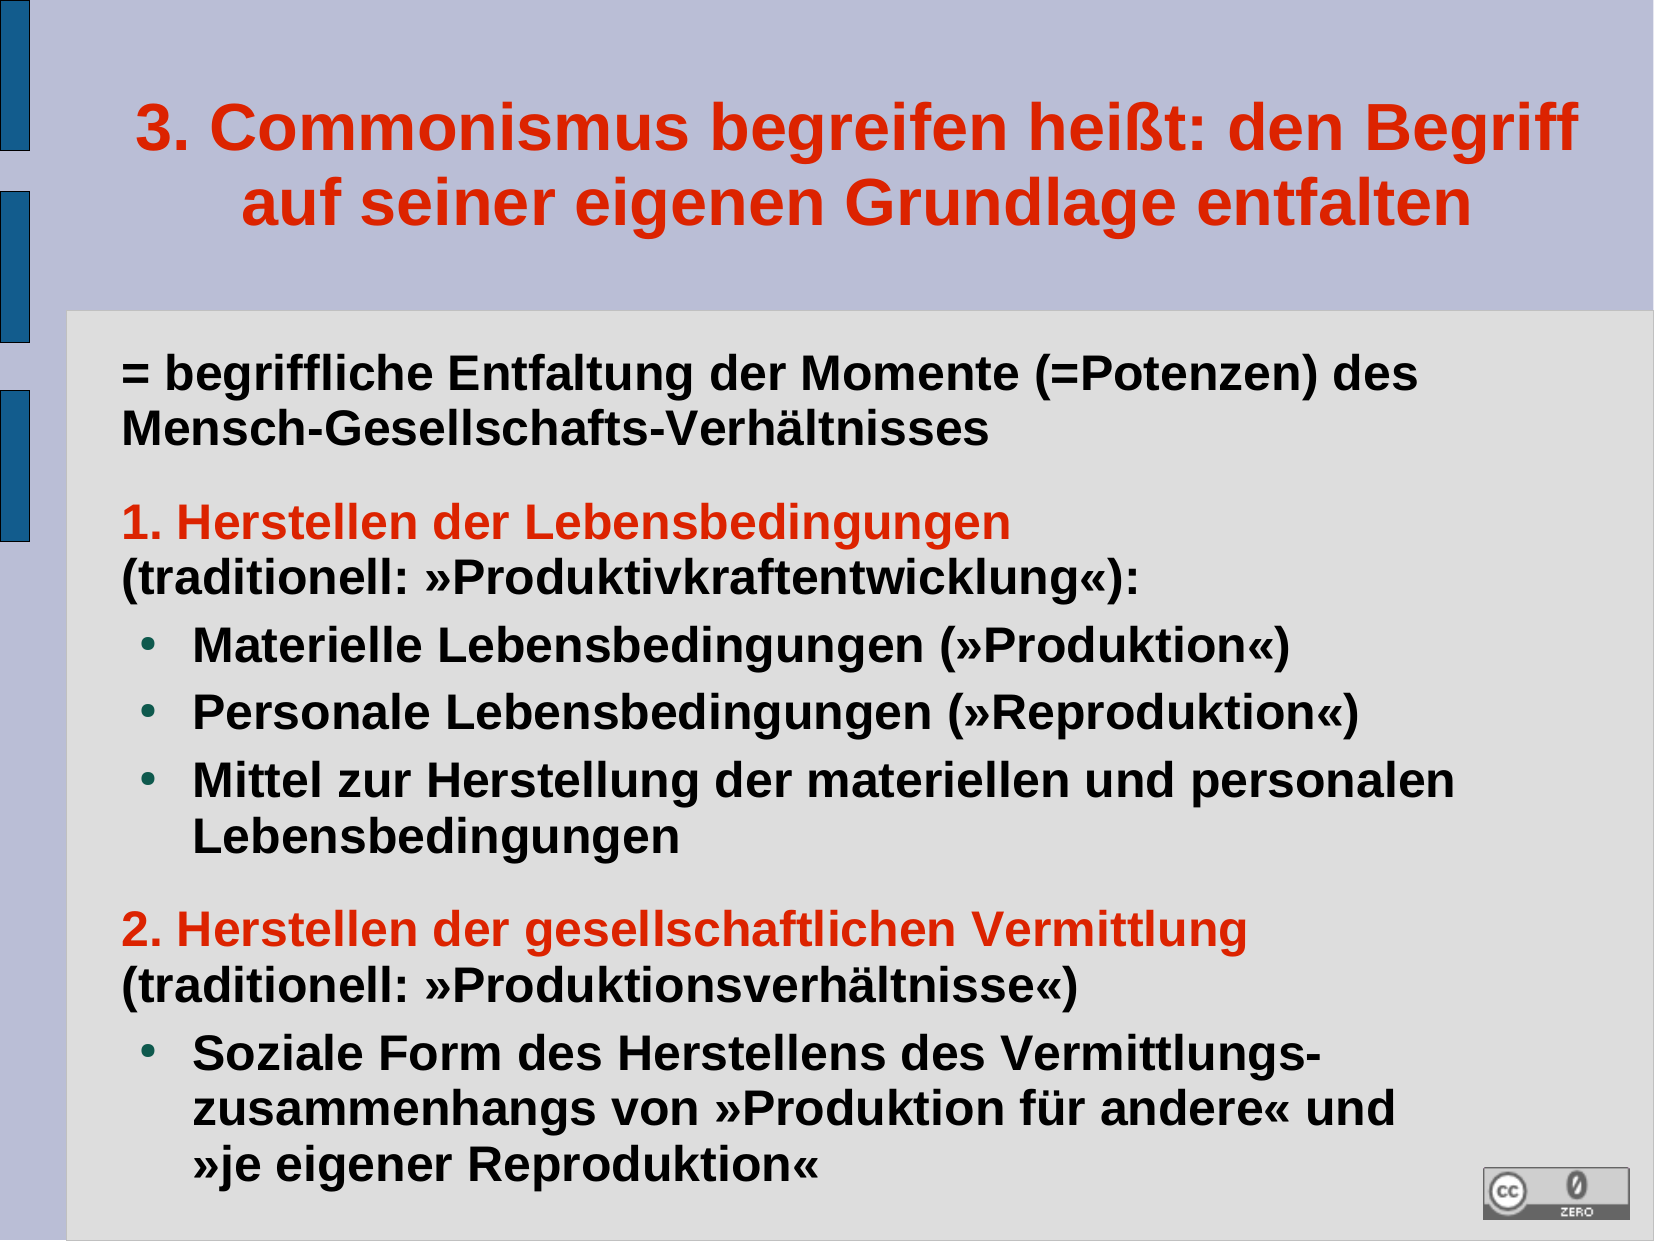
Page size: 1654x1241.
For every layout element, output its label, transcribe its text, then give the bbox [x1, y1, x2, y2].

picture [1483, 1167, 1630, 1220]
title 3. Commonismus begreifen heißt: den Begriff auf seiner eigenen Grundlage entfalten [121, 61, 1595, 269]
list = begriffliche Entfaltung der Momente (=Potenzen) des Mensch-Gesellschafts-Verhältnisses 1. Herstellen der Lebensbedingungen (traditionell: »Produktivkraftentwicklung«): Materielle Lebensbedingungen (»Produktion«) Personale Lebensbedingungen (»Reproduktion«) Mittel zur Herstellung der materiellen und personalen Lebensbedingungen 2. Herstellen der gesellschaftlichen Vermittlung (traditionell: »Produktionsverhältnisse«) Soziale Form des Herstellens des Vermittlungs-zusammenhangs von »Produktion für andere« und »je eigener Reproduktion« [121, 344, 1595, 1193]
